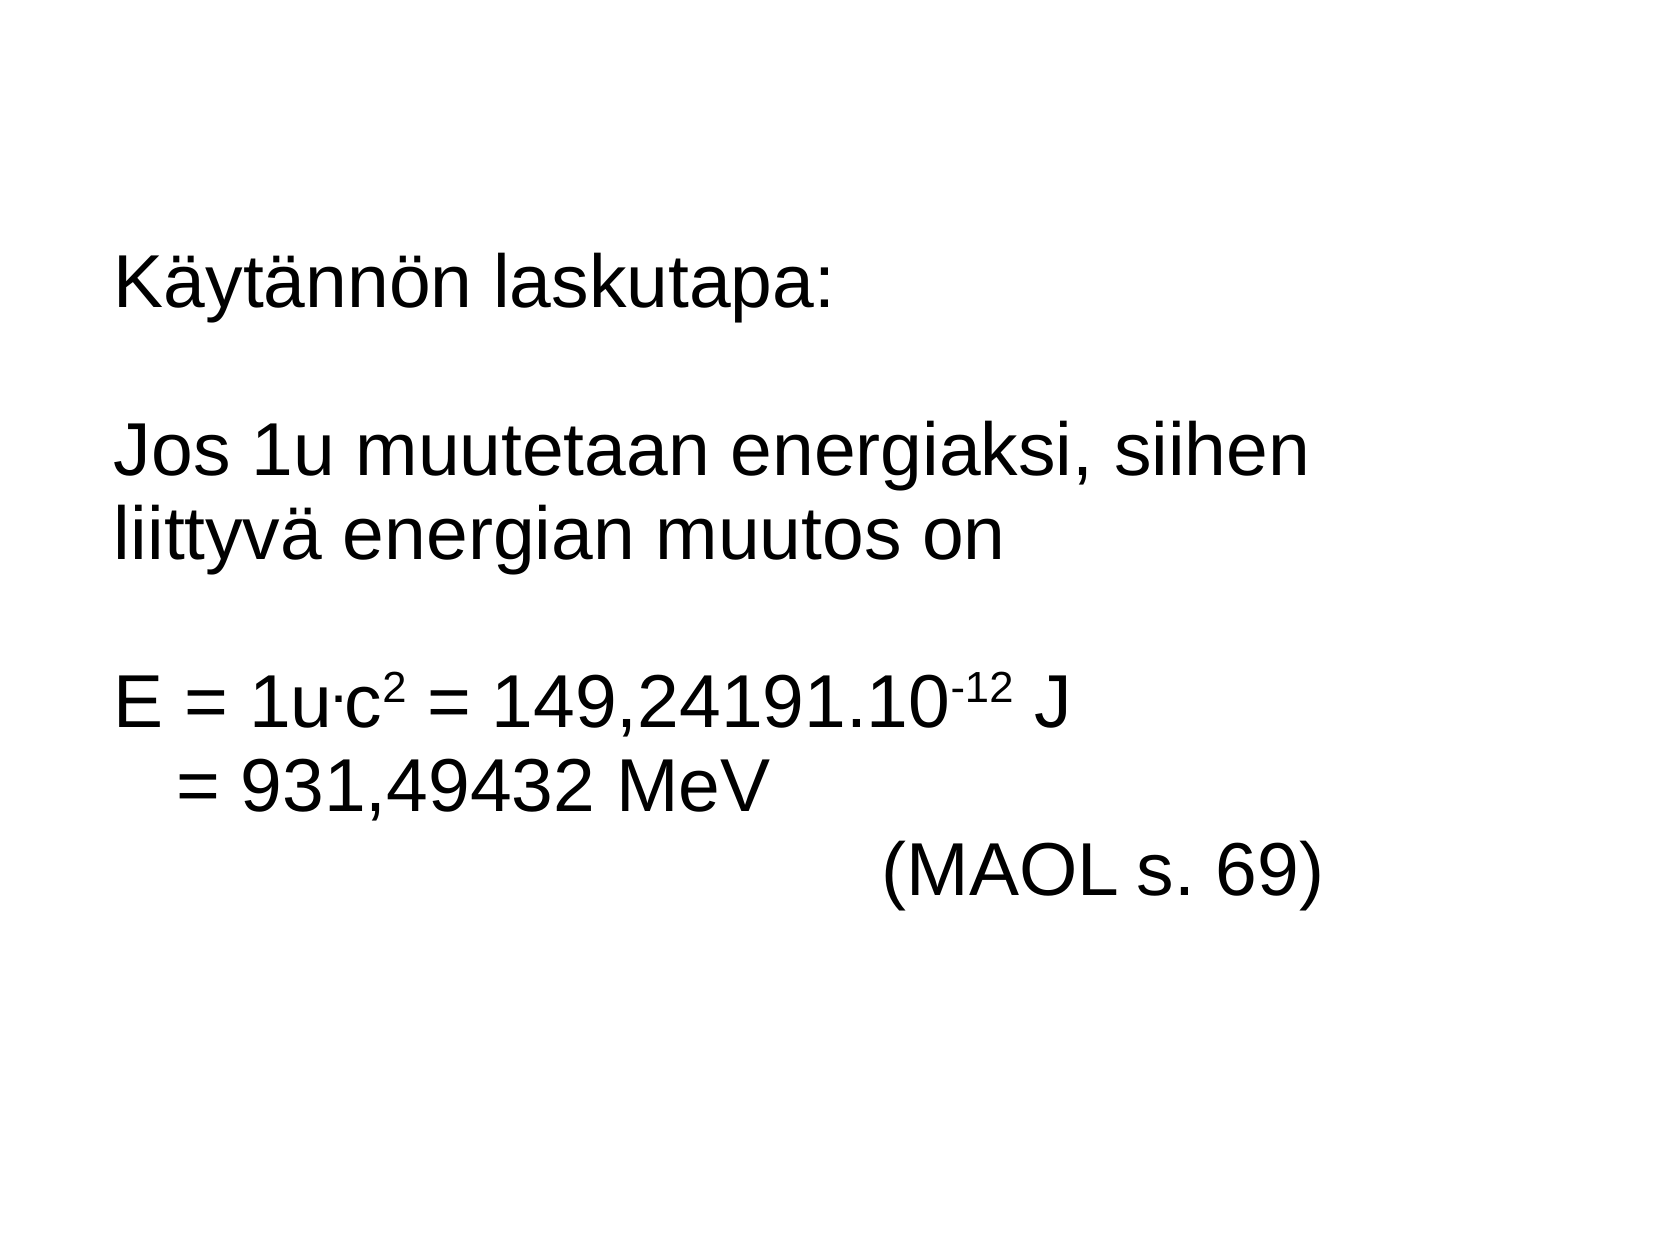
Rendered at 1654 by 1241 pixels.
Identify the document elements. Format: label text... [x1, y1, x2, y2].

text_box Käytännön laskutapa: Jos 1u muutetaan energiaksi, siihen liittyvä energian muutos on E = 1u.c2 = 149,24191.10-12 J = 931,49432 MeV (MAOL s. 69) [99, 232, 1465, 1087]
